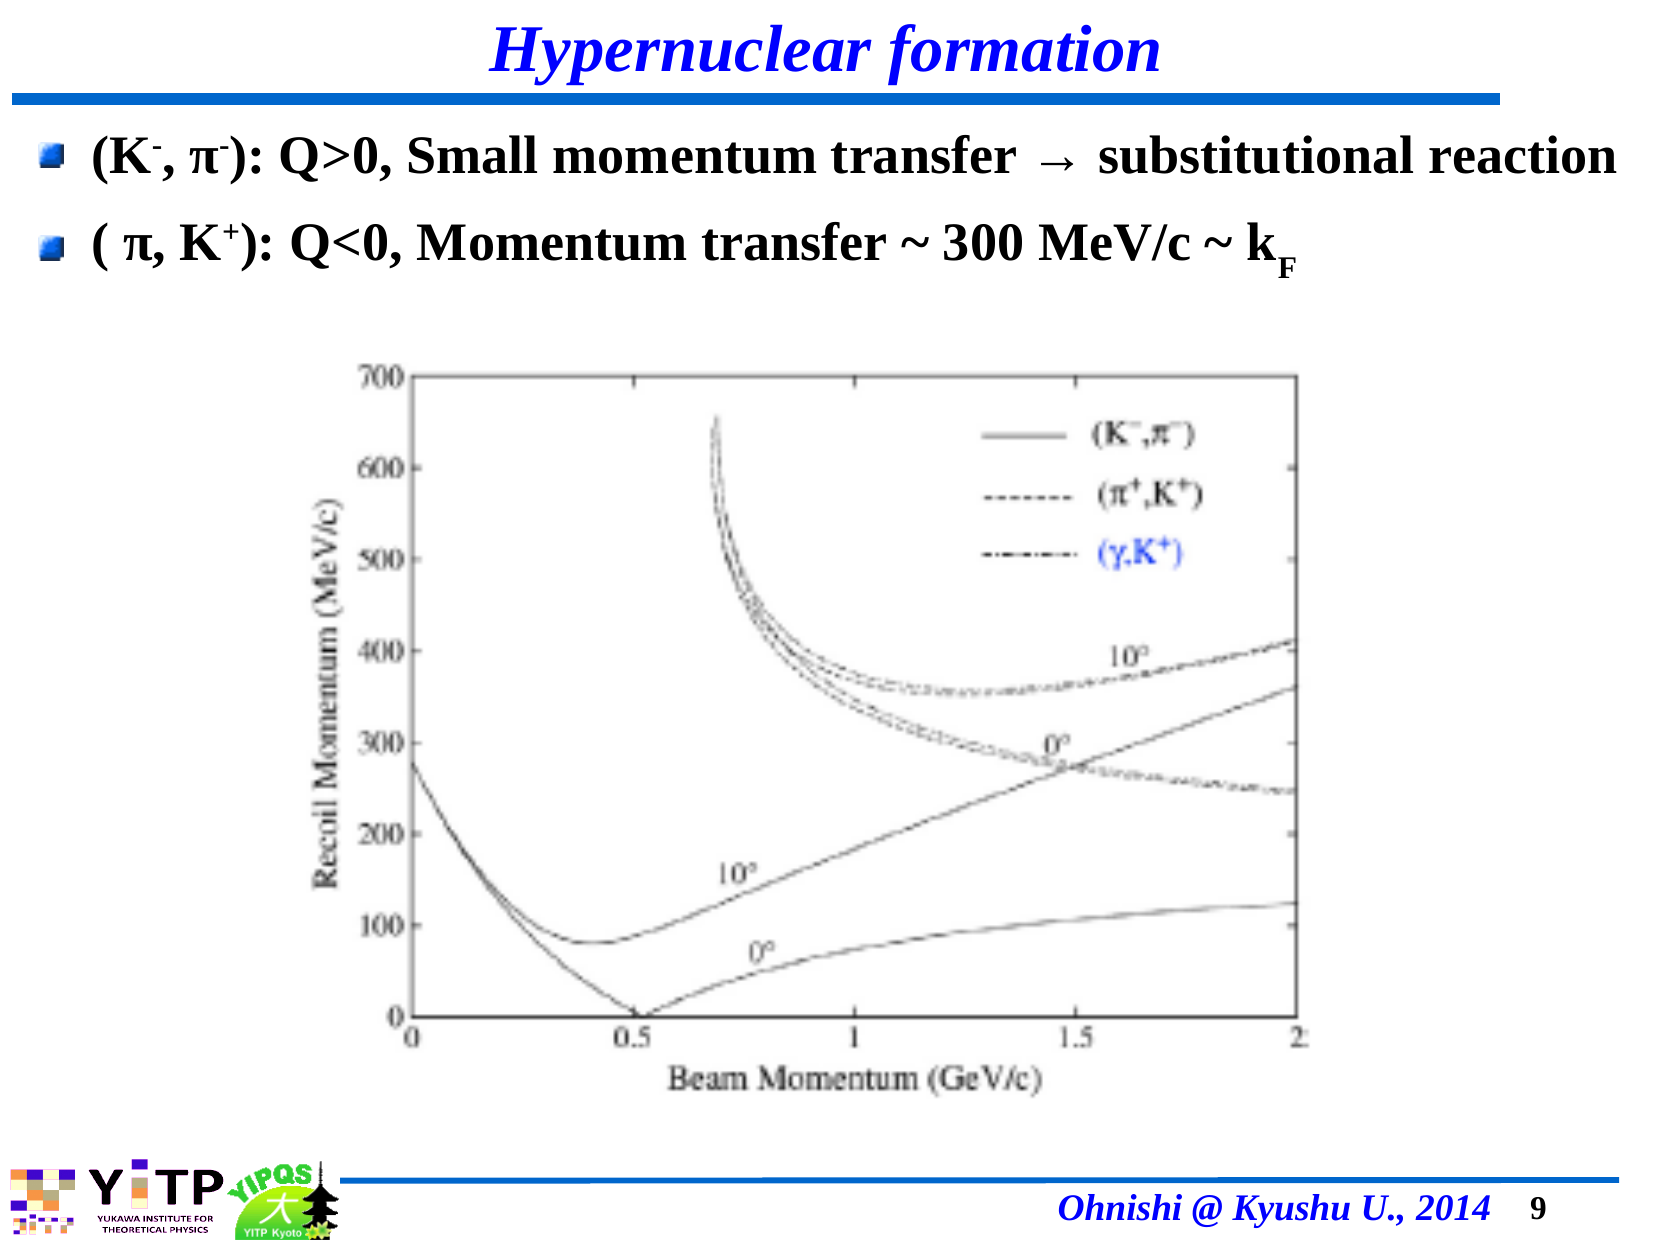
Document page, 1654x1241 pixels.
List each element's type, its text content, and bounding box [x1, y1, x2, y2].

title Hypernuclear formation [0, 0, 1654, 99]
picture [295, 362, 1335, 1134]
list (K-, π-): Q>0, Small momentum transfer → substitutional reaction ( π, K+): Q<0, Momentum transfer ~ 300 MeV/c ~ kF [20, 124, 1621, 1137]
picture [0, 1154, 340, 1241]
